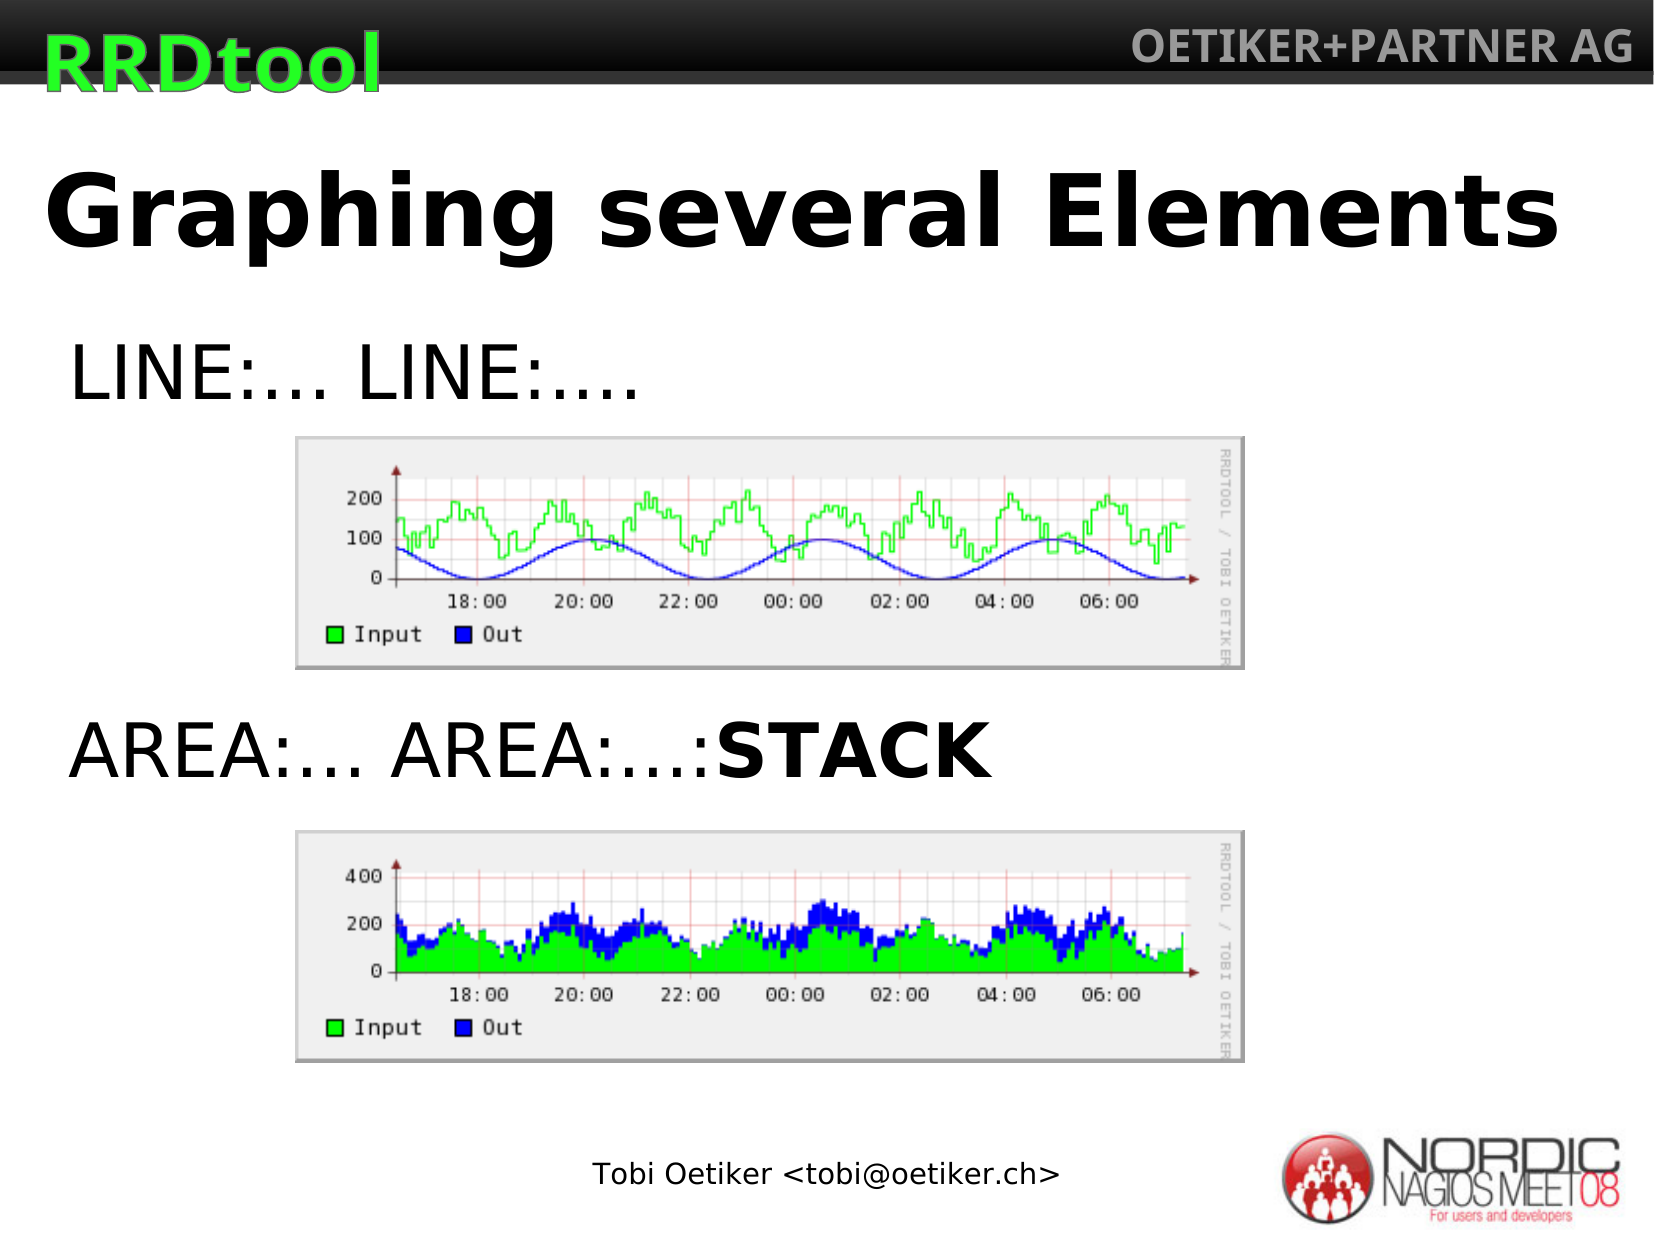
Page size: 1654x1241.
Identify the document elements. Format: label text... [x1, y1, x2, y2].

picture [295, 830, 1245, 1063]
list LINE:... LINE:.... AREA:... AREA:...:STACK [50, 329, 1571, 1099]
picture [295, 436, 1245, 670]
picture [1262, 1116, 1654, 1241]
title Graphing several Elements [43, 137, 1582, 287]
